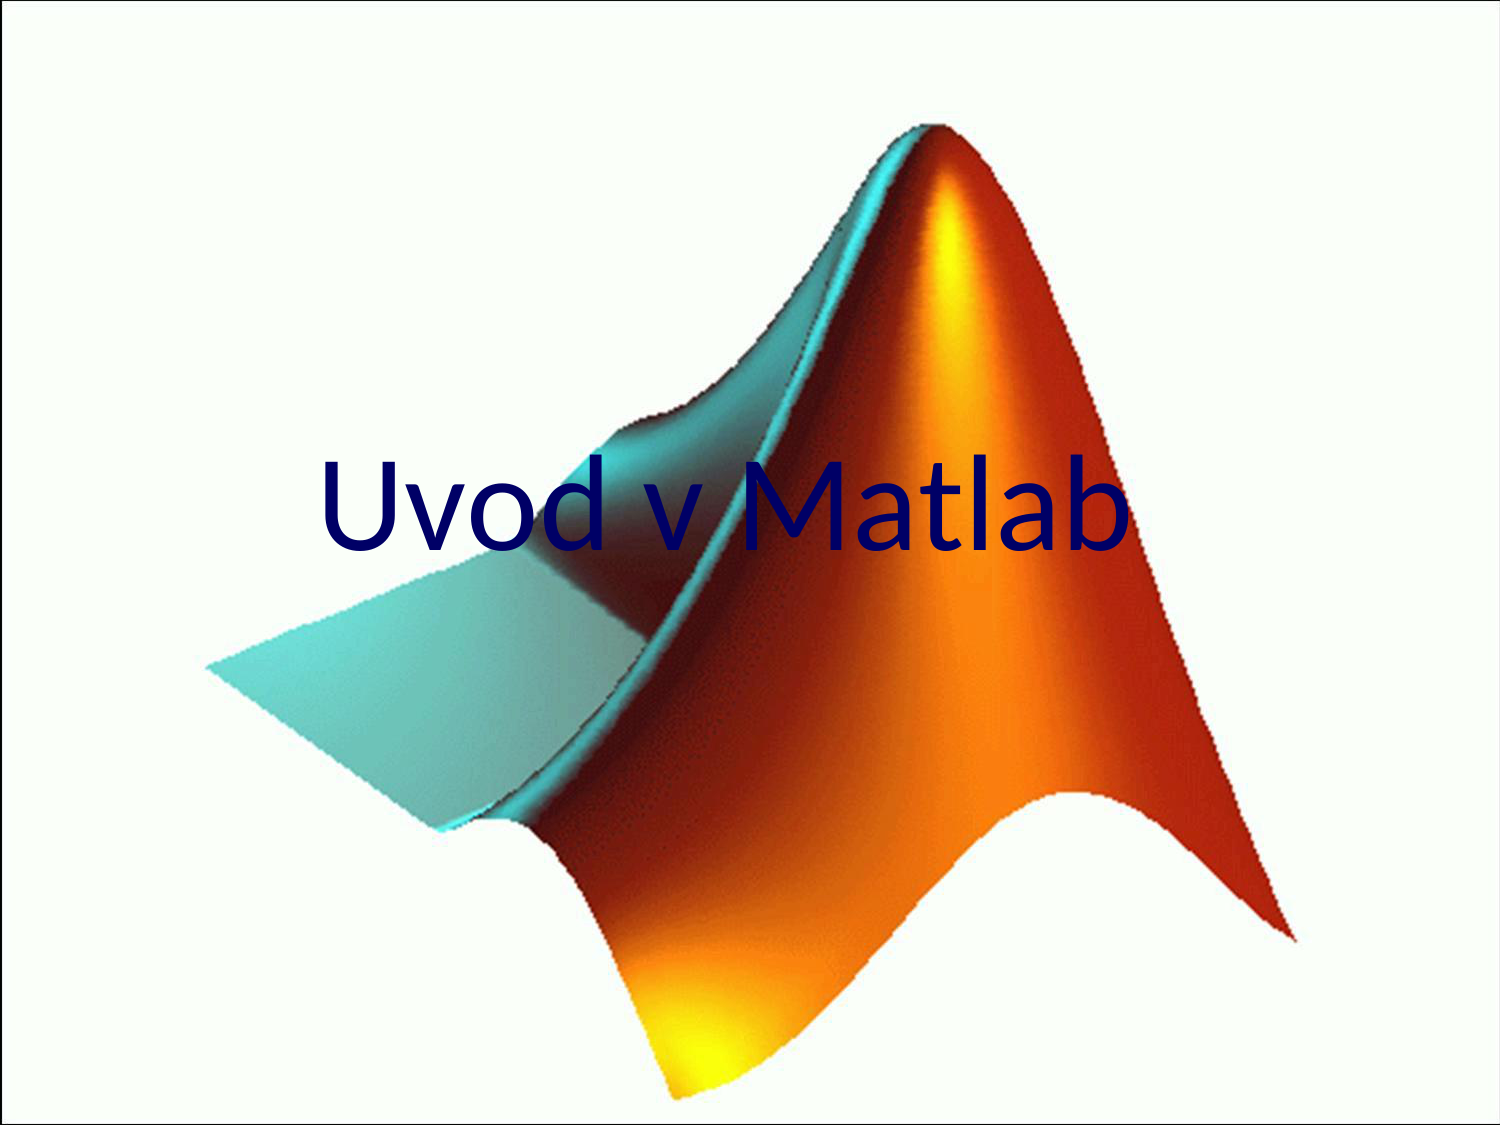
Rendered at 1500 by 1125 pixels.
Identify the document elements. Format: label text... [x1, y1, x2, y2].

title Uvod v Matlab [281, 323, 1170, 669]
picture [0, 0, 1500, 1125]
